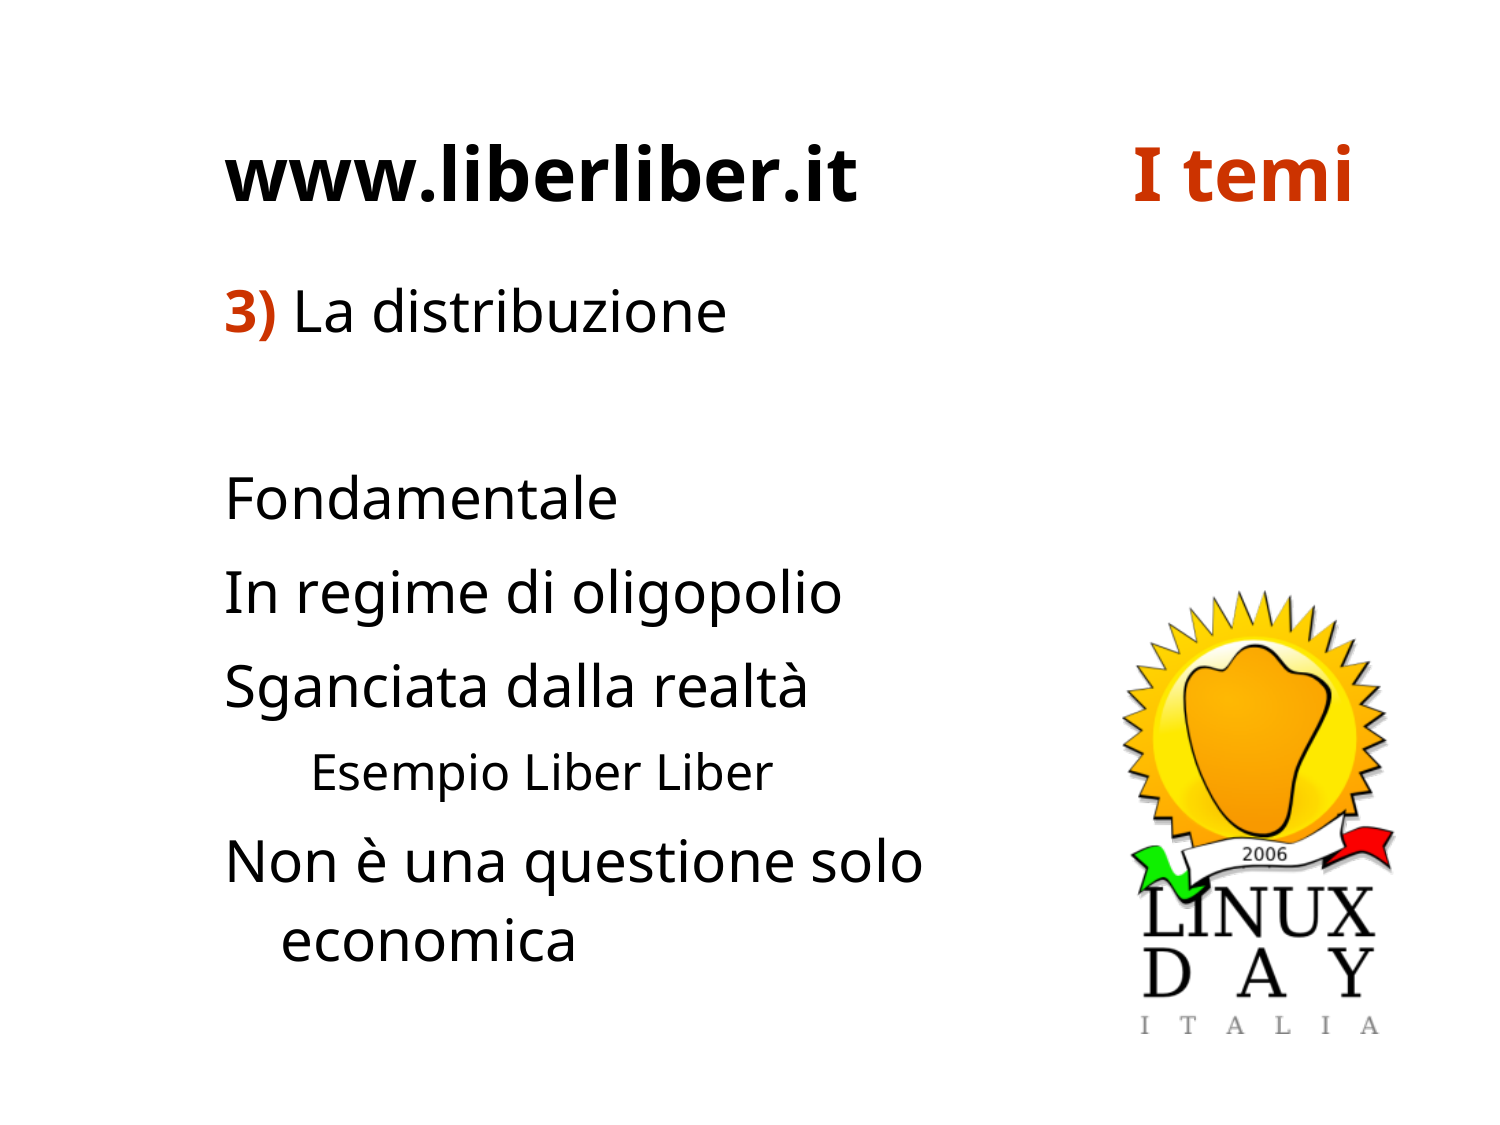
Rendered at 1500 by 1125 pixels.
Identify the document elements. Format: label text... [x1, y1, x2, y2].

list 3) La distribuzione Fondamentale In regime di oligopolio Sganciata dalla realtà Esempio Liber Liber Non è una questione solo economica [209, 262, 1073, 1006]
title www.liberliber.it I temi [209, 112, 1373, 233]
picture [1122, 590, 1396, 1034]
